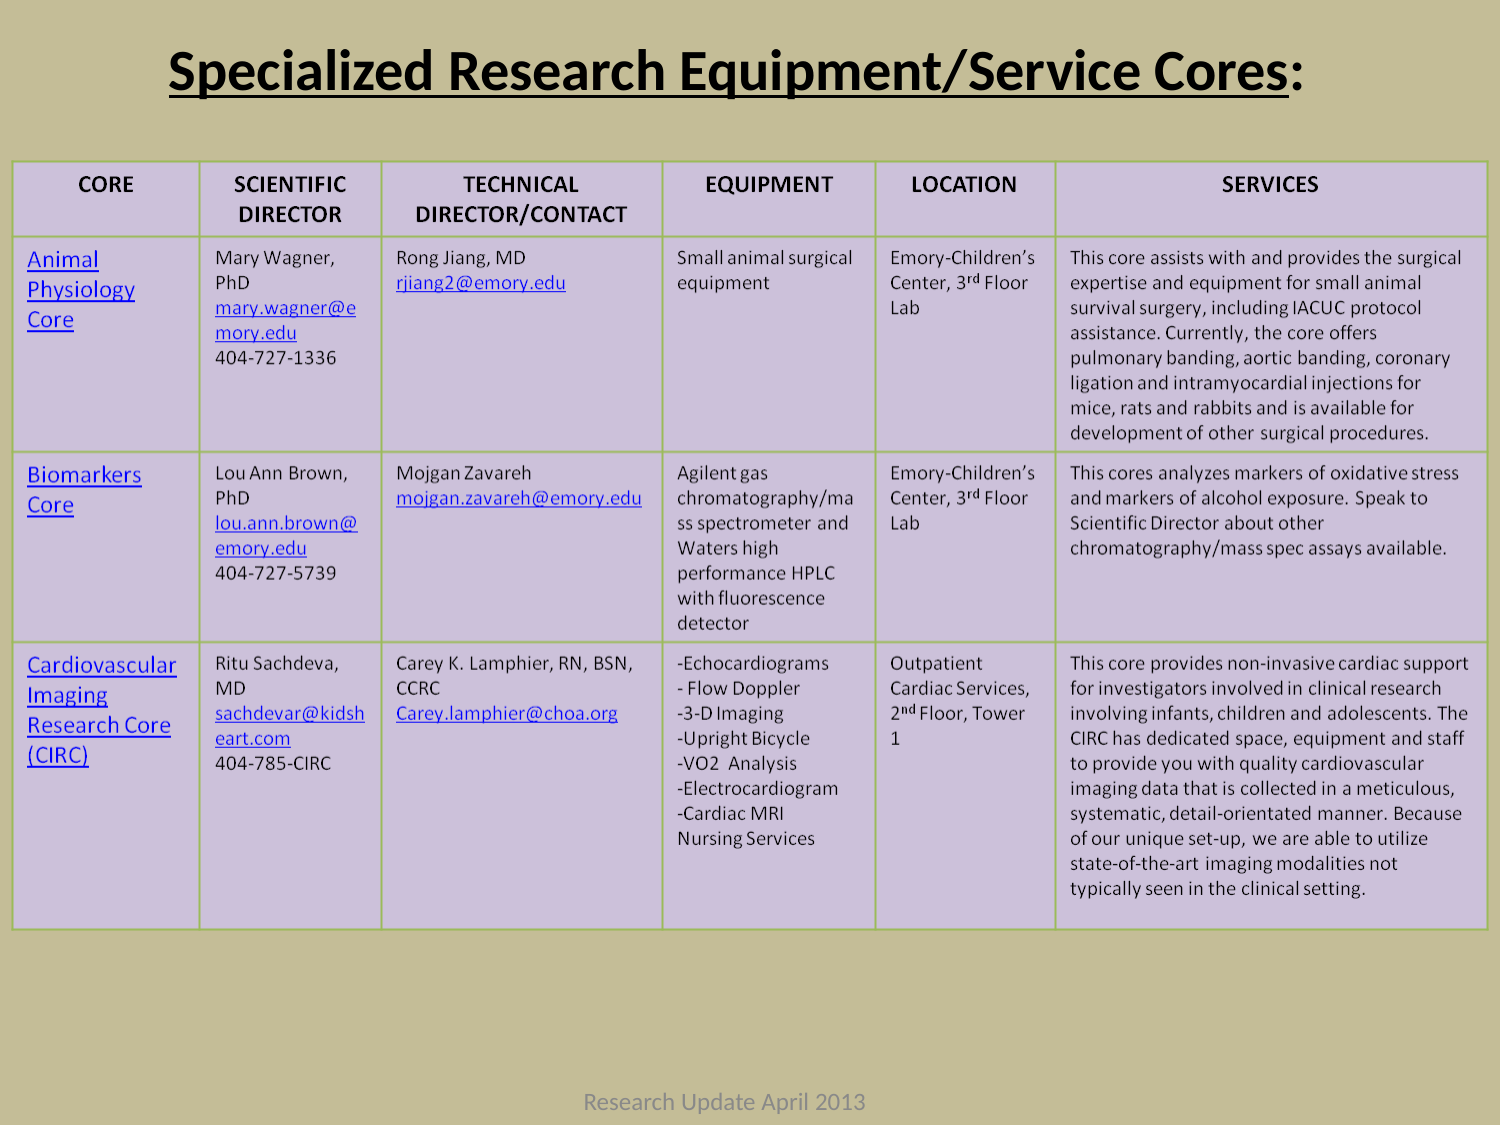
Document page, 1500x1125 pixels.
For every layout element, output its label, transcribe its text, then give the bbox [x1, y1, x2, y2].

text_box Specialized Research Equipment/Service Cores: [37, 24, 1450, 138]
picture [1, 151, 1499, 942]
text_box Research Update April 2013 [487, 1074, 963, 1125]
